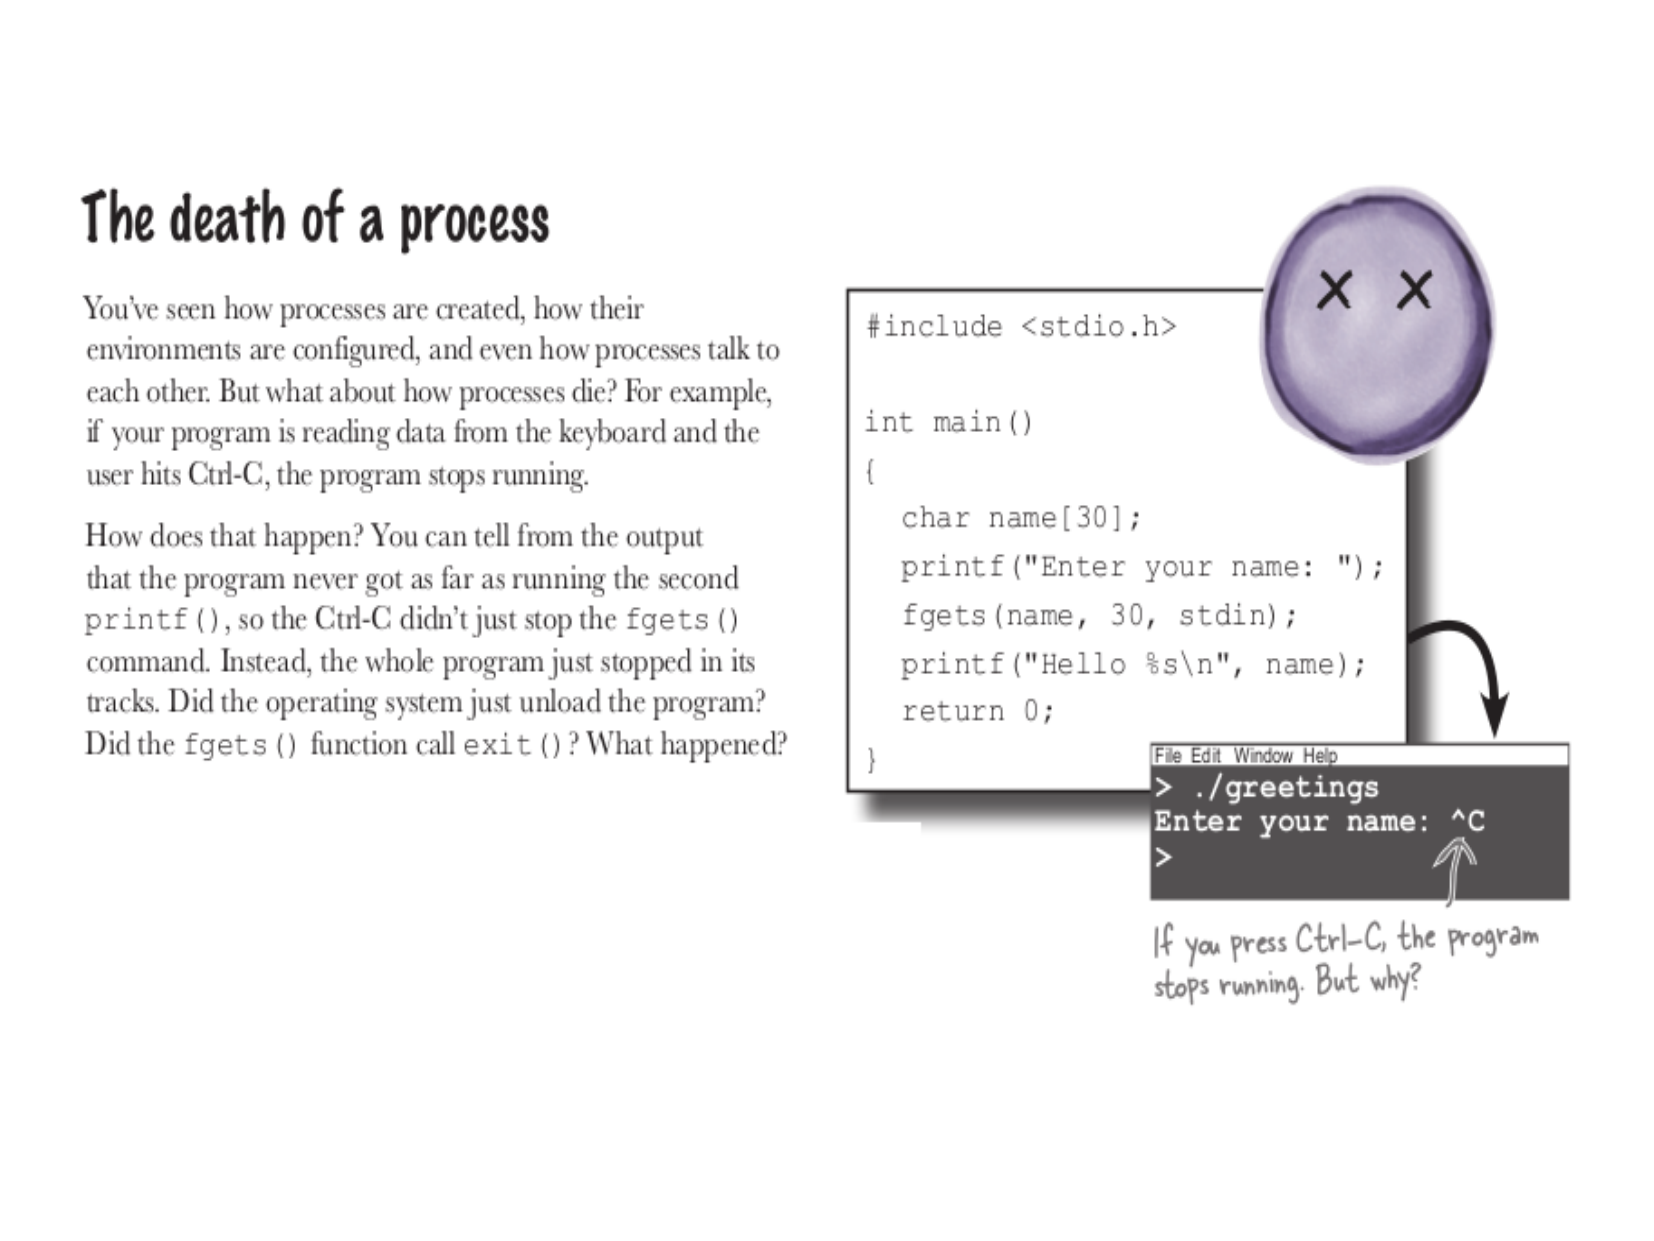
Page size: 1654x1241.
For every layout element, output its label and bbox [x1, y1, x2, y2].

picture [47, 177, 1595, 1016]
